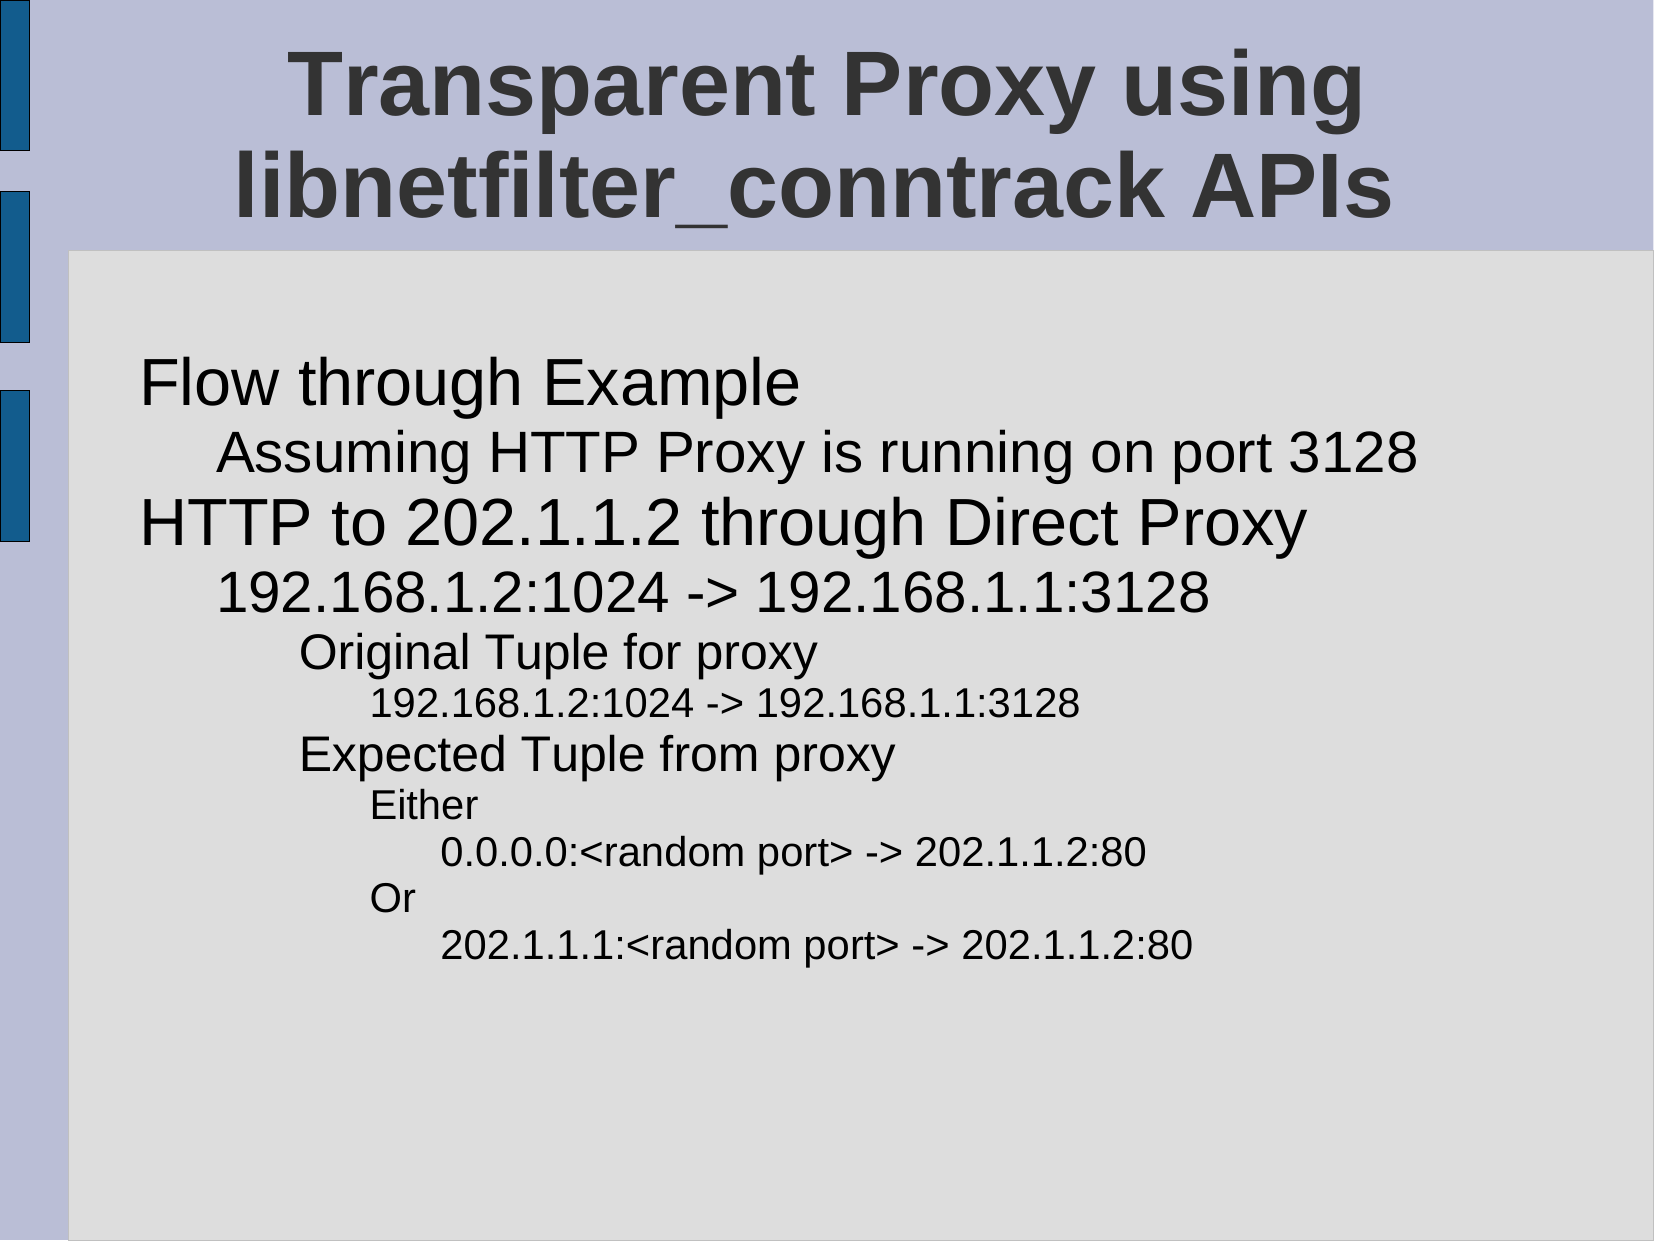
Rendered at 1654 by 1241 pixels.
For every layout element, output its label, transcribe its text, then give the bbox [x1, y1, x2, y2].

title Transparent Proxy using libnetfilter_conntrack APIs [121, 31, 1534, 239]
list Flow through Example Assuming HTTP Proxy is running on port 3128 HTTP to 202.1.1.2 through Direct Proxy 192.168.1.2:1024 -> 192.168.1.1:3128 Original Tuple for proxy 192.168.1.2:1024 -> 192.168.1.1:3128 Expected Tuple from proxy Either 0.0.0.0:<random port> -> 202.1.1.2:80 Or 202.1.1.1:<random port> -> 202.1.1.2:80 [121, 344, 1534, 1127]
